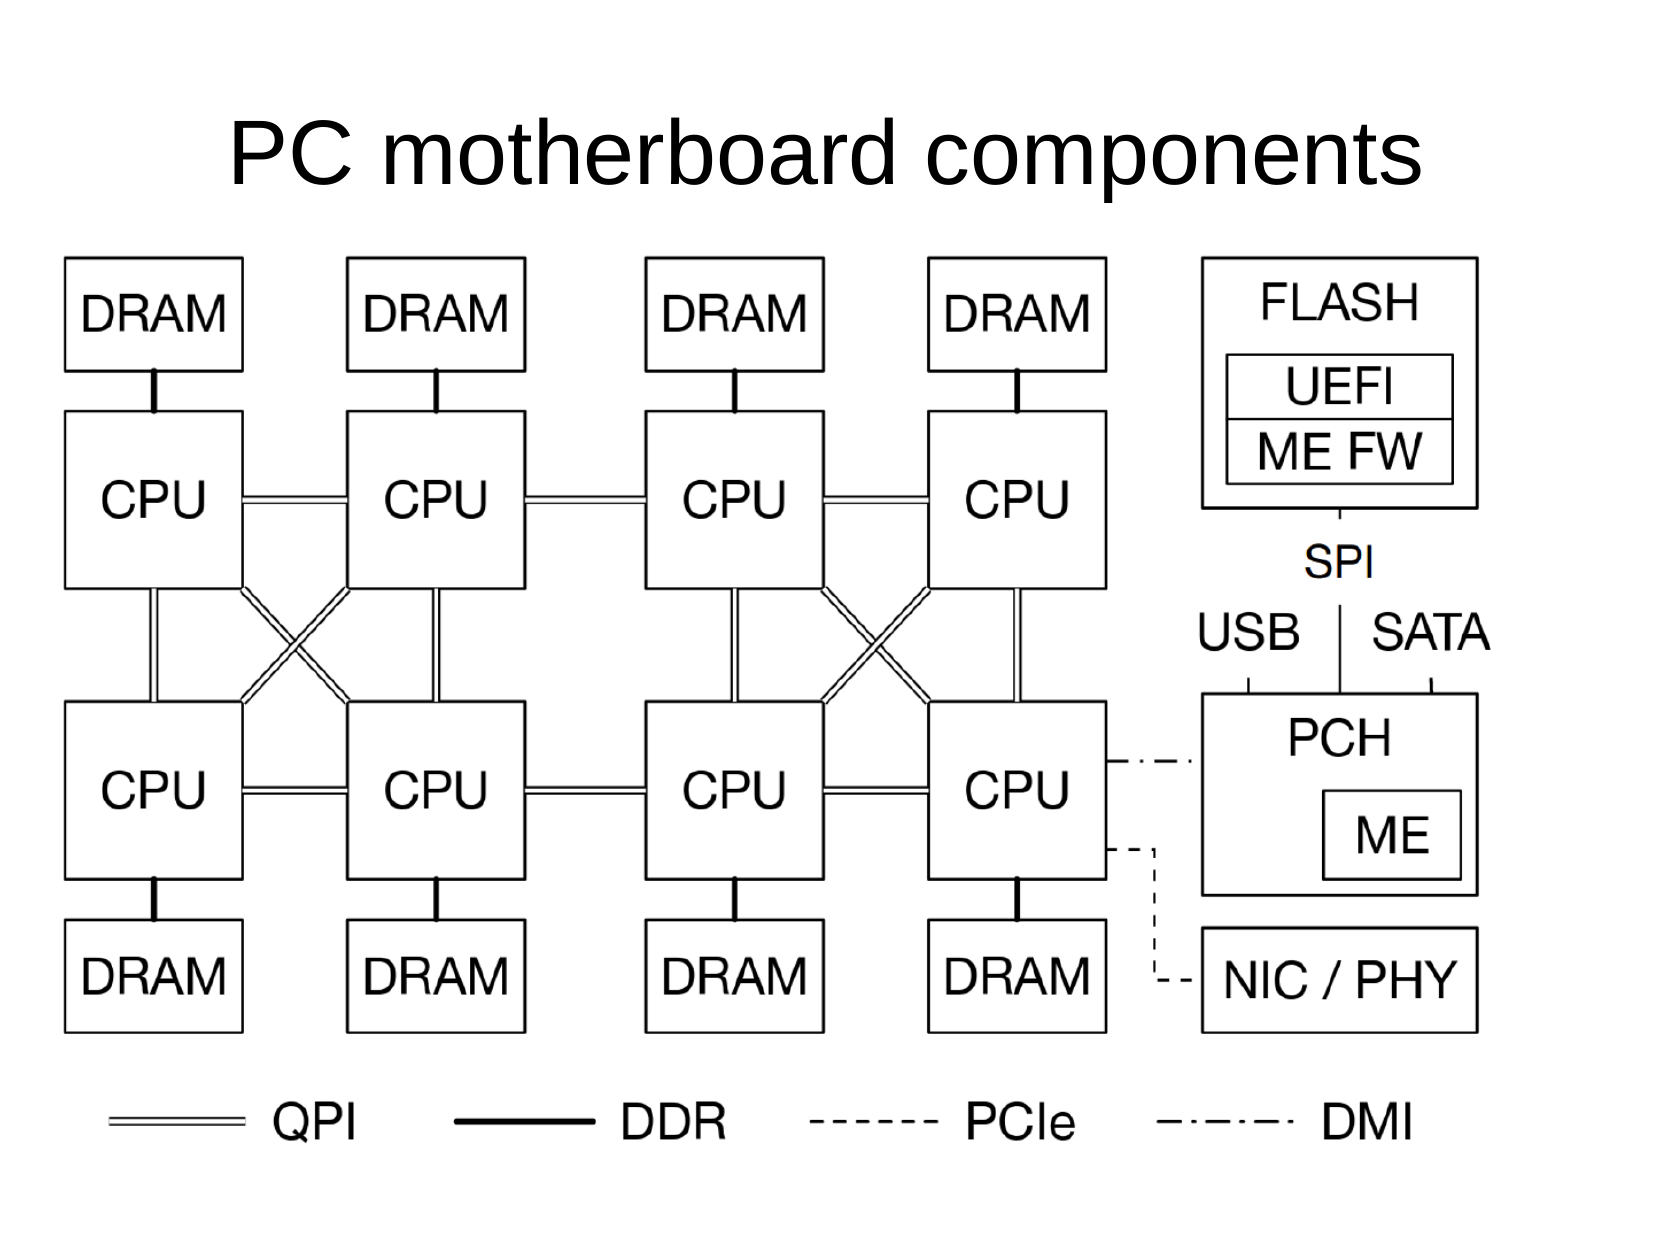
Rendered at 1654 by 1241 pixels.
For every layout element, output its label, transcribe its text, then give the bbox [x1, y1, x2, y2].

picture [37, 225, 1545, 1201]
title PC motherboard components [82, 49, 1571, 257]
